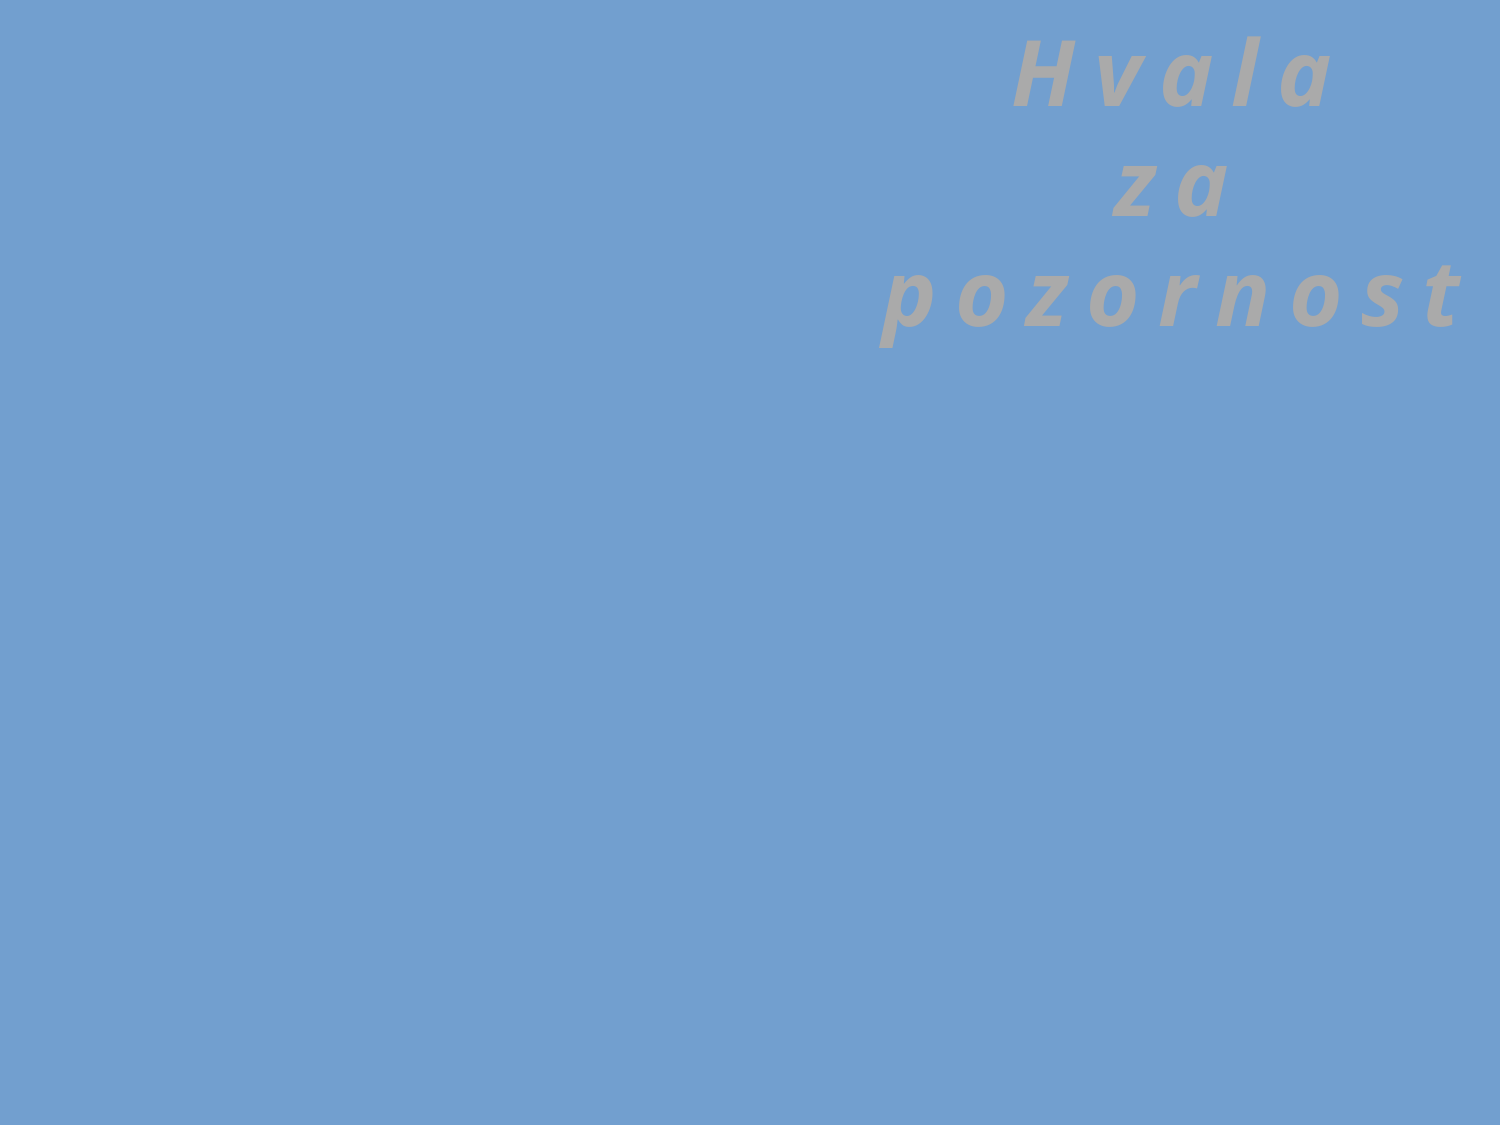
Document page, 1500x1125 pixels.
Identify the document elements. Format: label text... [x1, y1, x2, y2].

text_box Hvala za pozornost [868, 7, 1376, 397]
